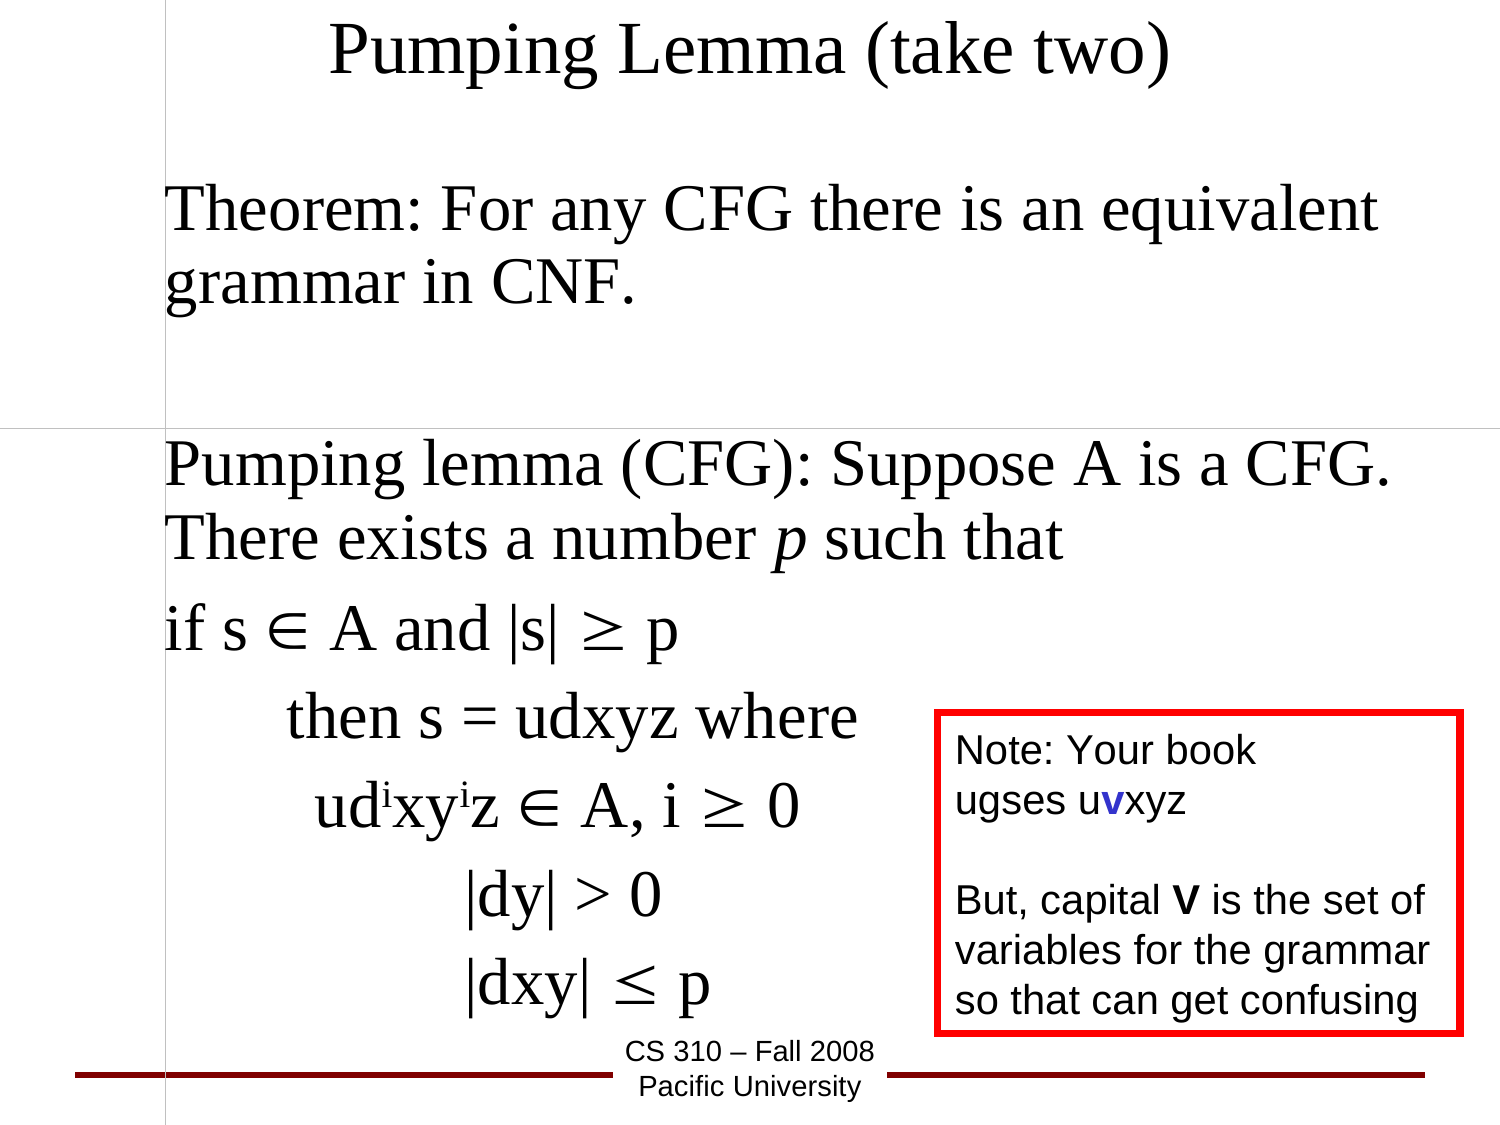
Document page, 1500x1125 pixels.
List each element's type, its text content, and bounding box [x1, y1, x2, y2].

title Pumping Lemma (take two) [112, 0, 1388, 98]
text_box Note: Your book ugses uvxyz But, capital V is the set of variables for the grammar so that can get confusing [937, 712, 1460, 1034]
list Theorem: For any CFG there is an equivalent grammar in CNF. Pumping lemma (CFG): Suppose A is a CFG. There exists a number p such that if s  A and |s|  p then s = udxyz where udixyiz  A, i  0 |dy| > 0 |dxy|  p [150, 162, 1500, 1051]
